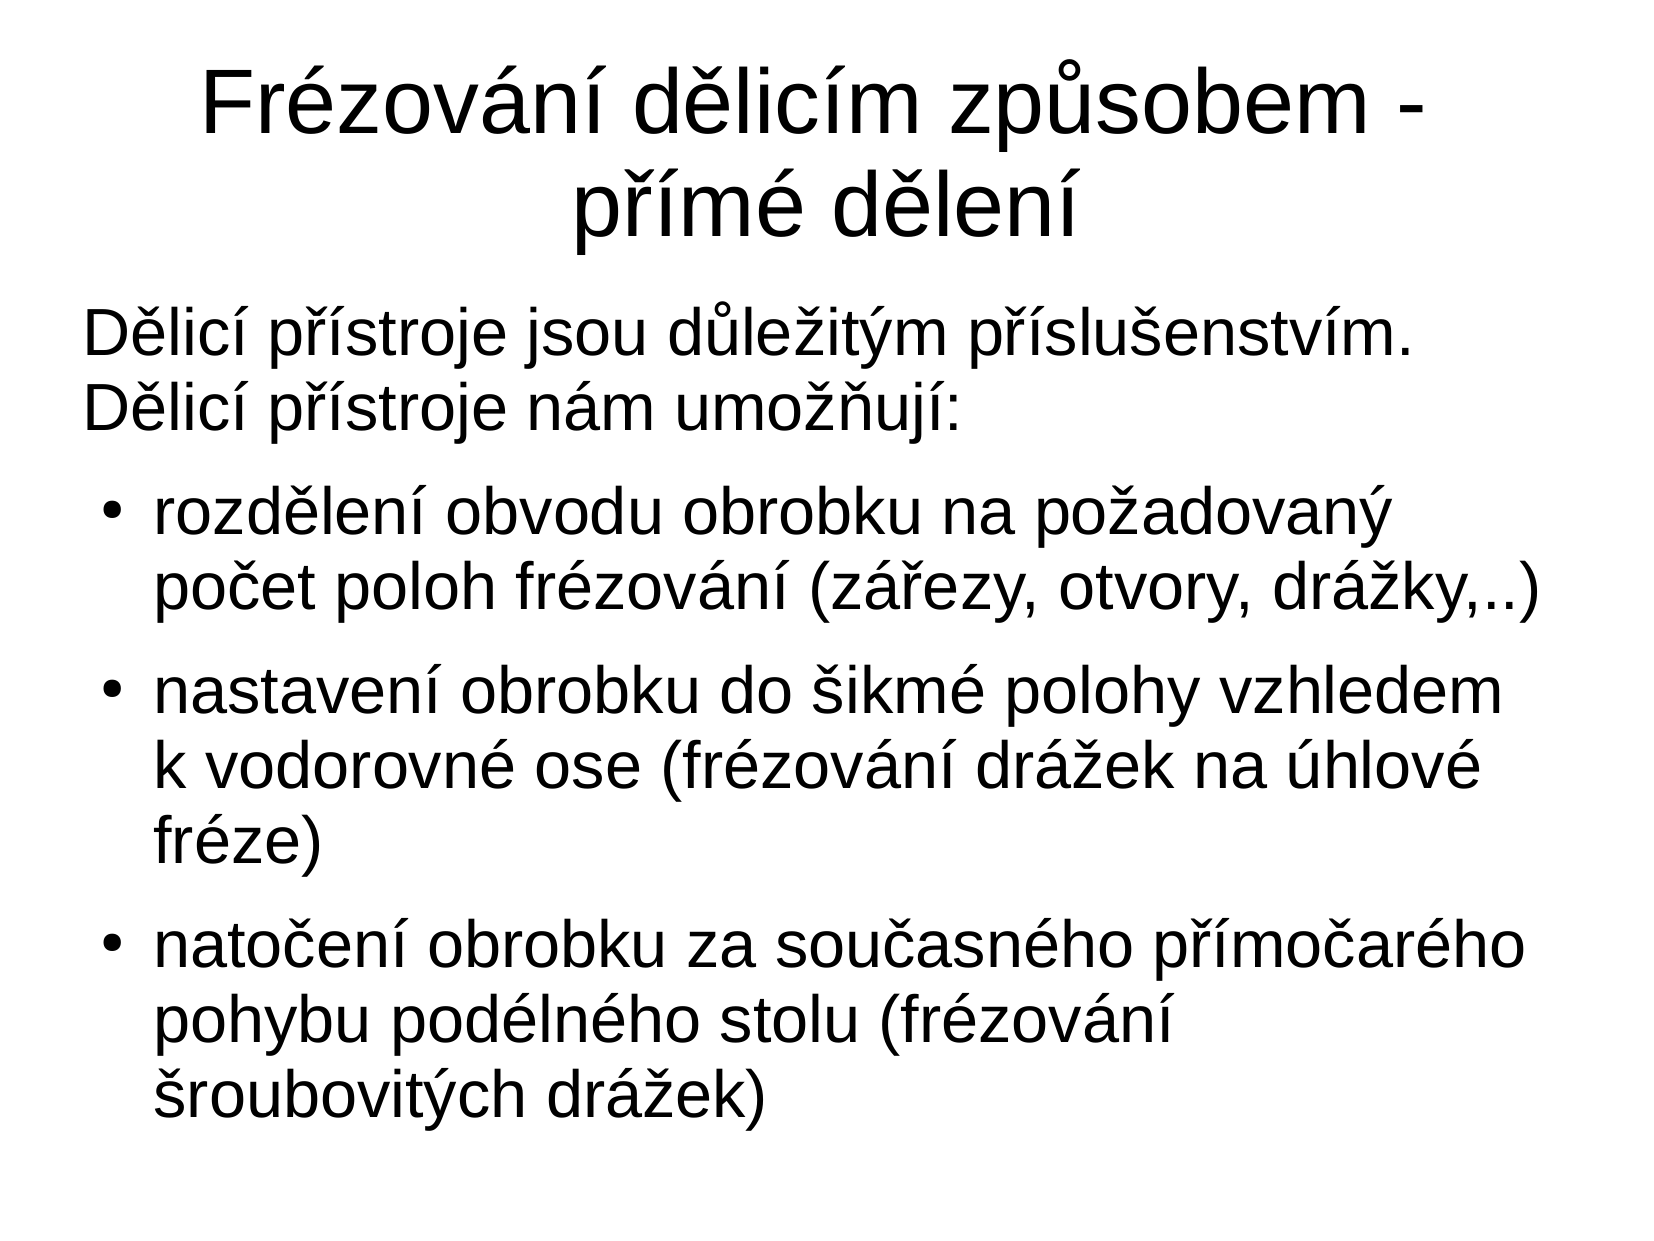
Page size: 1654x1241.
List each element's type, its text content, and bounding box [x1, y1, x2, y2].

list Dělicí přístroje jsou důležitým příslušenstvím. Dělicí přístroje nám umožňují: rozdělení obvodu obrobku na požadovaný počet poloh frézování (zářezy, otvory, drážky,..) nastavení obrobku do šikmé polohy vzhledem k vodorovné ose (frézování drážek na úhlové fréze) natočení obrobku za současného přímočarého pohybu podélného stolu (frézování šroubovitých drážek) [82, 295, 1565, 1132]
title Frézování dělicím způsobem - přímé dělení [82, 49, 1571, 257]
